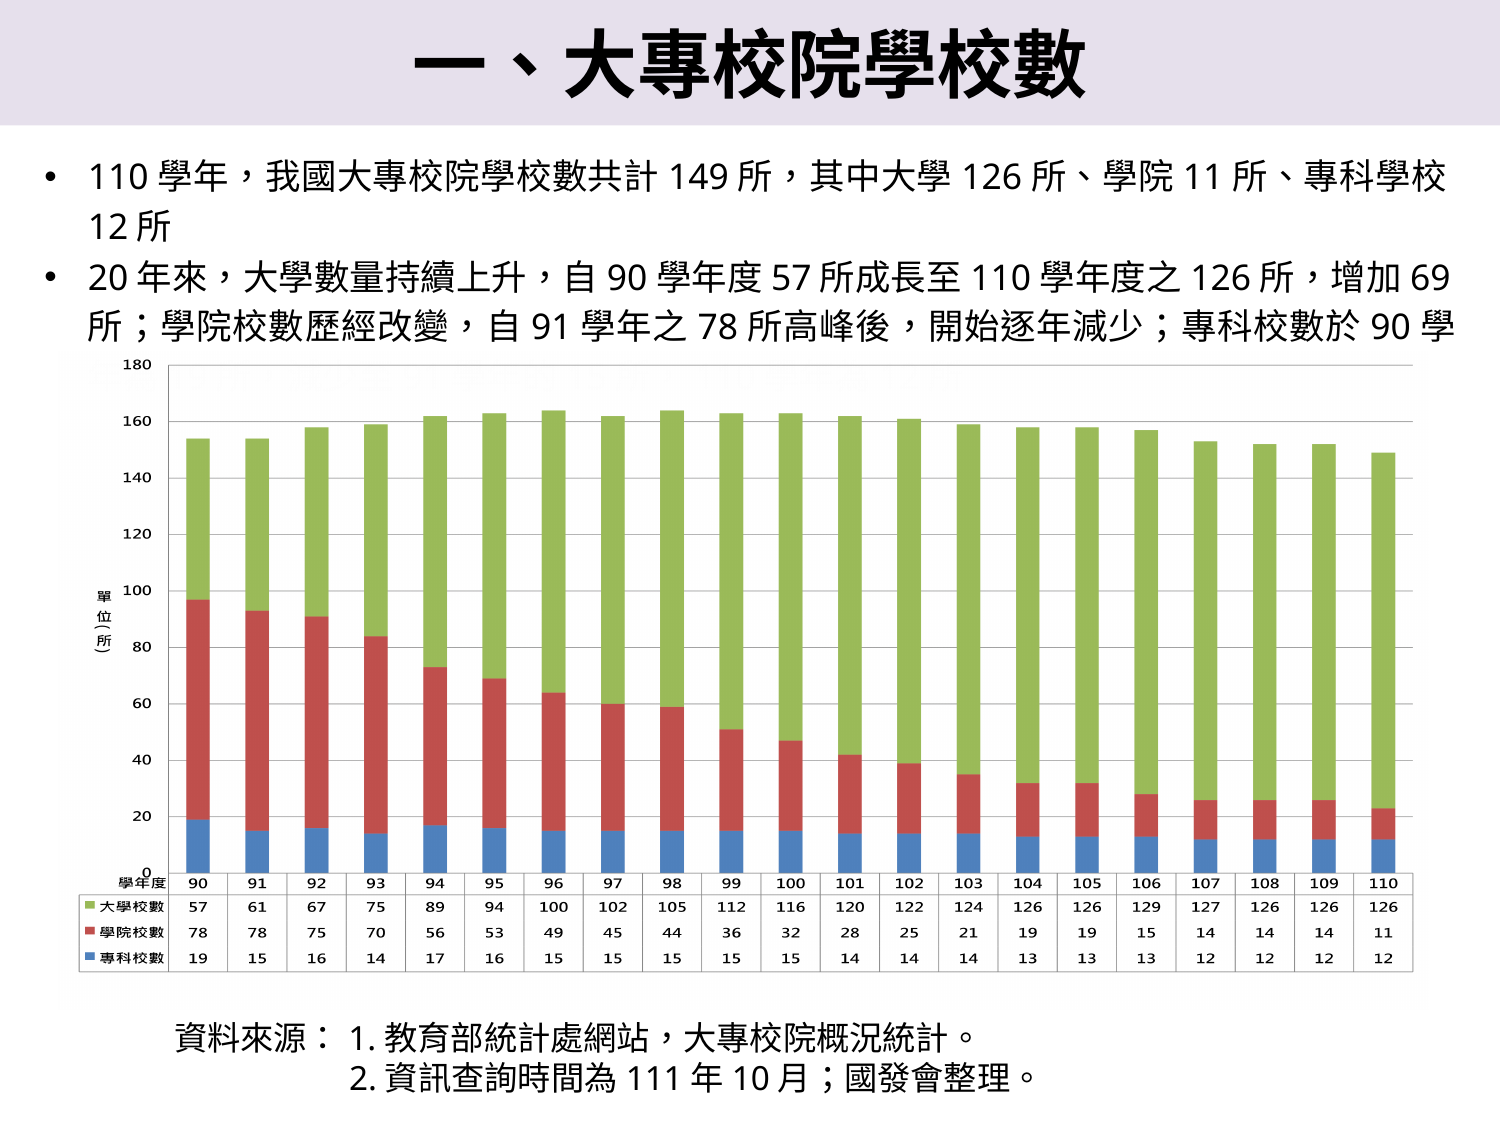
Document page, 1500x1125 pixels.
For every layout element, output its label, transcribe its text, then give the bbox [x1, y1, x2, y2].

text_box 110學年，我國大專校院學校數共計149所，其中大學126所、學院11所、專科學校12所 20年來，大學數量持續上升，自90學年度57所成長至110學年度之126所，增加69所；學院校數歷經改變，自91學年之78所高峰後，開始逐年減少；專科校數於90學年為19所，減少至91學年的15所，110學年為12所 [29, 139, 1471, 352]
text_box 一、大專校院學校數 [0, 0, 1500, 126]
text_box 資料來源：1.教育部統計處網站，大專校院概況統計。 2.資訊查詢時間為111年10月；國發會整理。 [159, 1009, 1500, 1105]
picture [58, 351, 1429, 1010]
